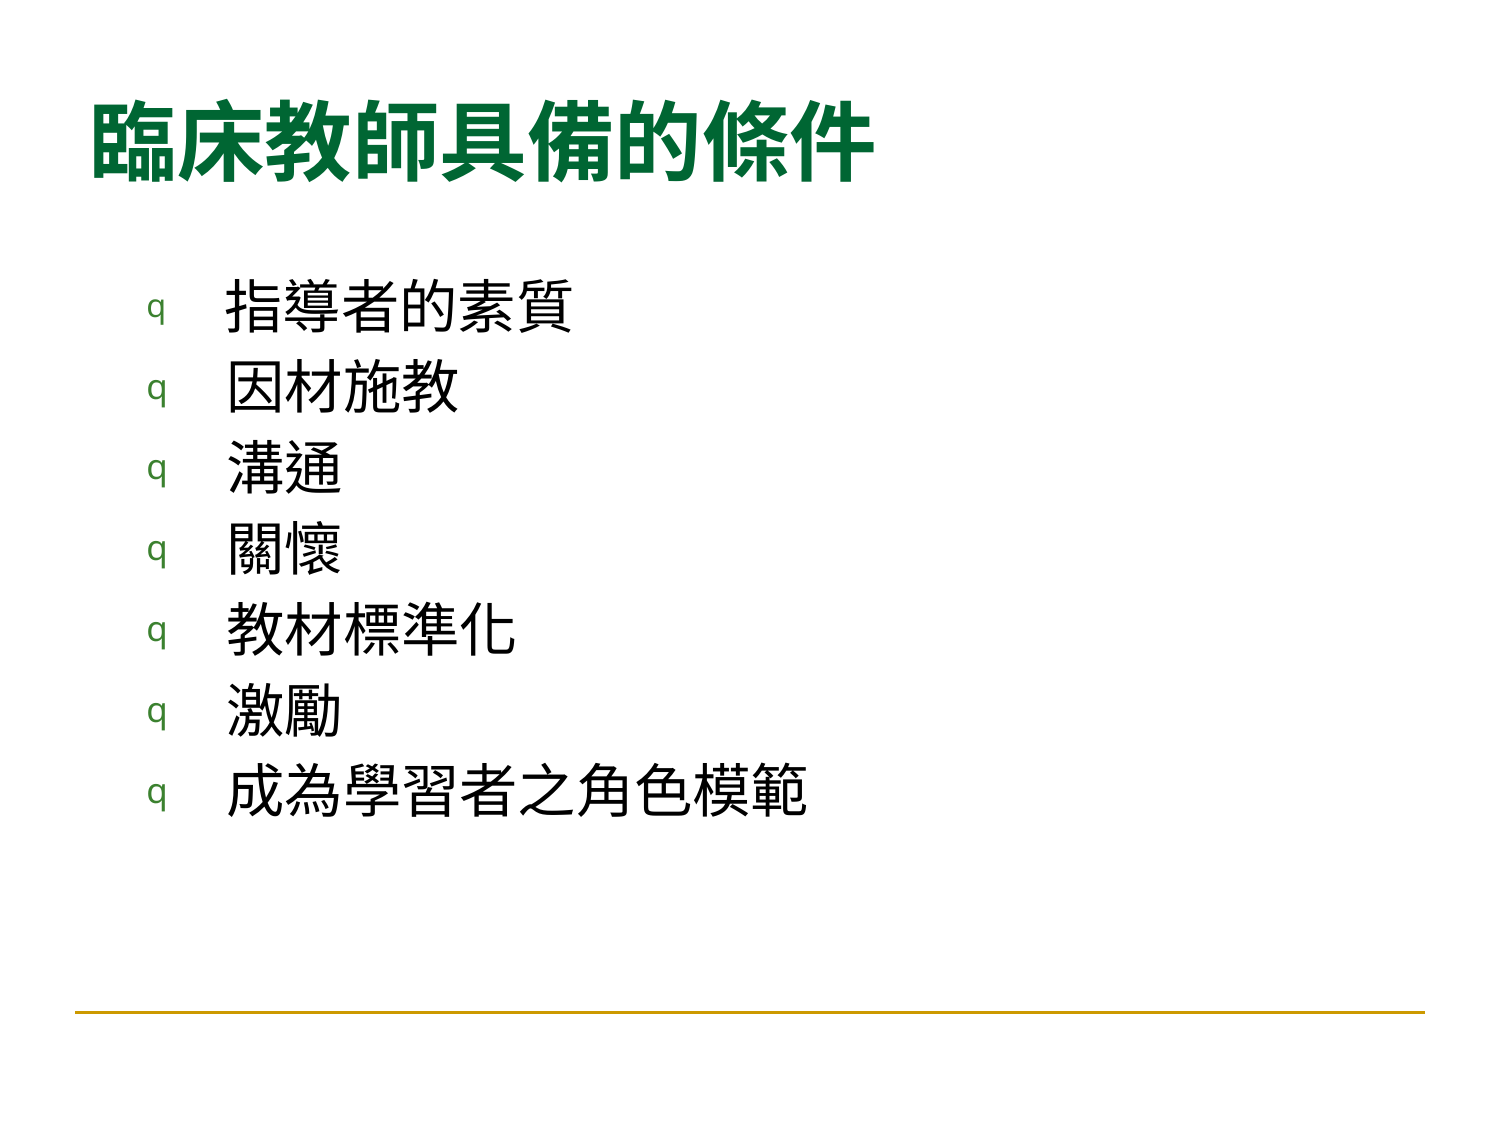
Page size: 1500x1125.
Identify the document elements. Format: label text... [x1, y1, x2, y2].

title 臨床教師具備的條件 [75, 45, 1425, 233]
list 指導者的素質 因材施教 溝通 關懷 教材標準化 激勵 成為學習者之角色模範 [75, 262, 1425, 1006]
